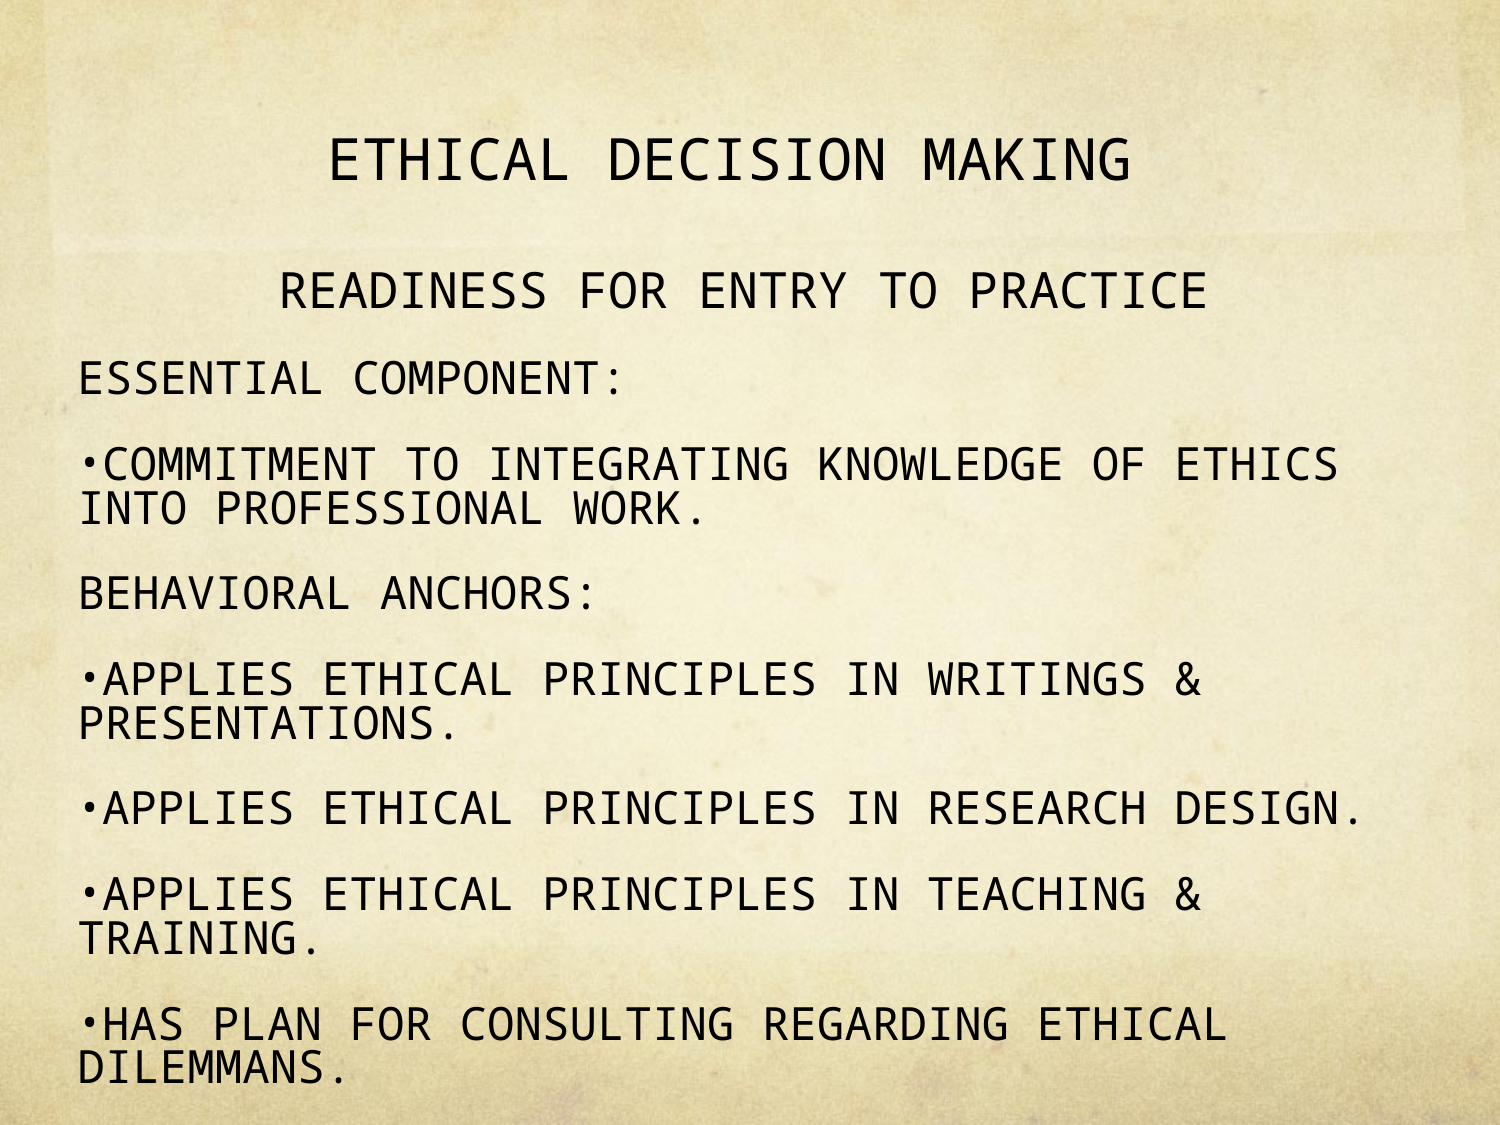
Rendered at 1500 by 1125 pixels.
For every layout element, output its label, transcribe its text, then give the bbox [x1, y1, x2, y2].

list READINESS FOR ENTRY TO PRACTICE ESSENTIAL COMPONENT: COMMITMENT TO INTEGRATING KNOWLEDGE OF ETHICS INTO PROFESSIONAL WORK. BEHAVIORAL ANCHORS: APPLIES ETHICAL PRINCIPLES IN WRITINGS & PRESENTATIONS. APPLIES ETHICAL PRINCIPLES IN RESEARCH DESIGN. APPLIES ETHICAL PRINCIPLES IN TEACHING & TRAINING. HAS PLAN FOR CONSULTING REGARDING ETHICAL DILEMMANS. [62, 262, 1426, 1125]
picture [0, 0, 1500, 1125]
title ETHICAL DECISION MAKING [150, 82, 1350, 226]
